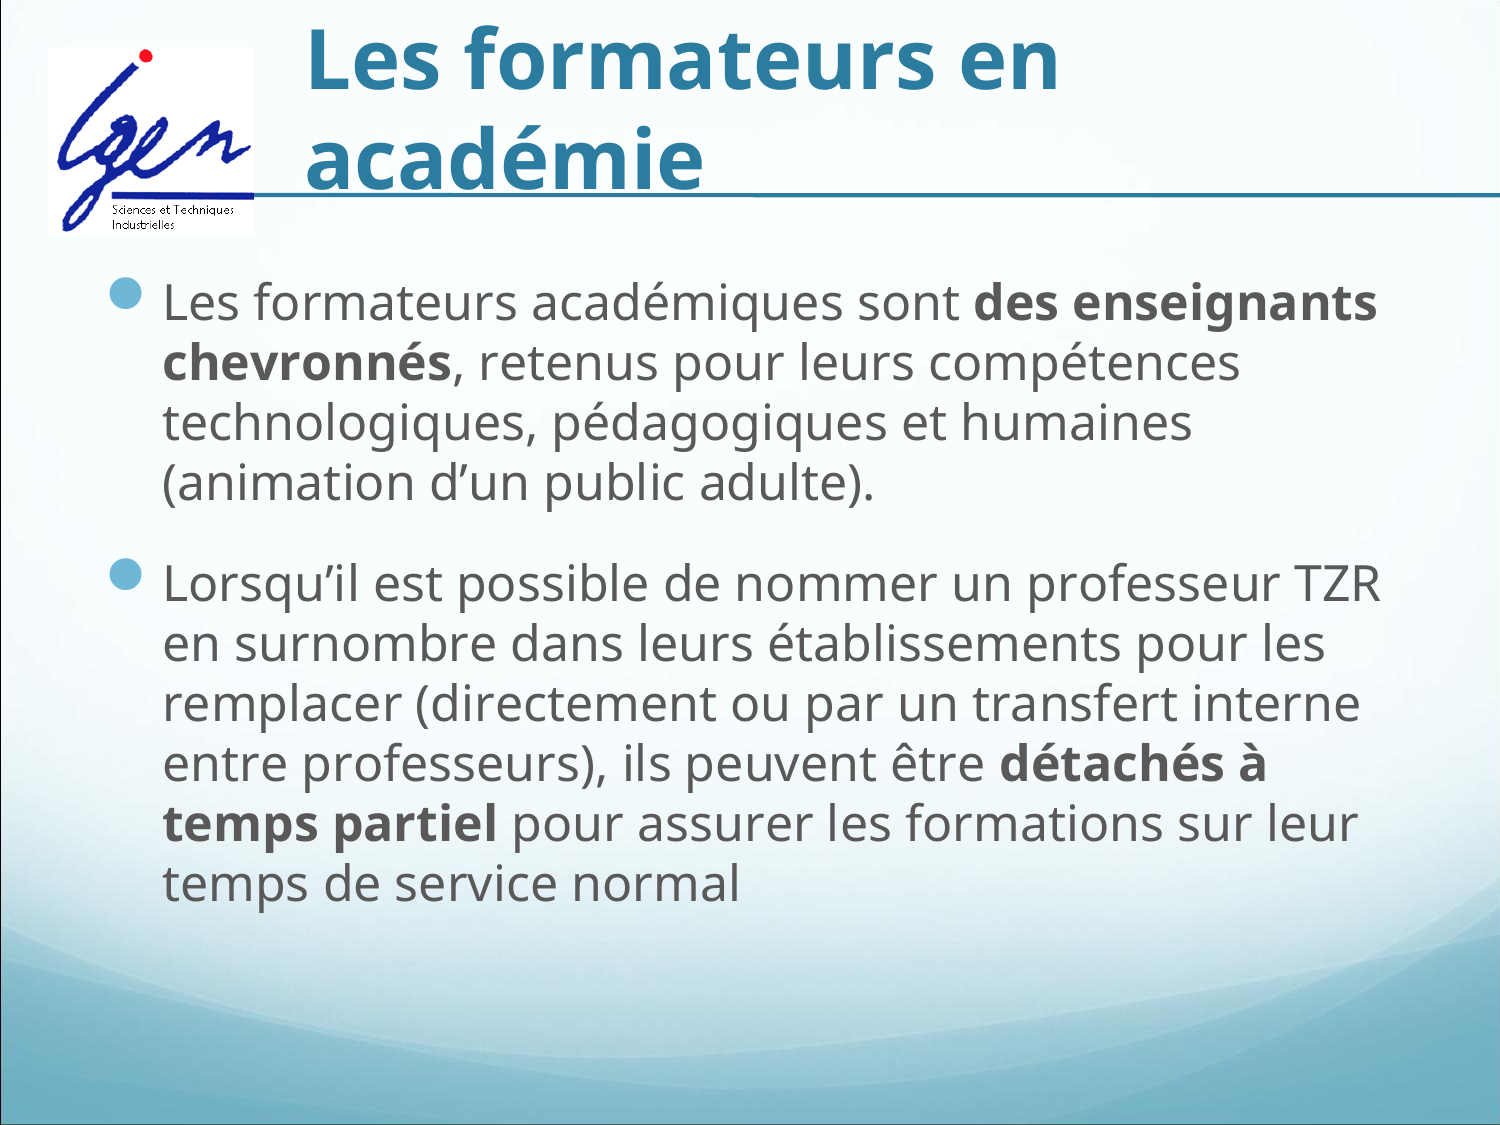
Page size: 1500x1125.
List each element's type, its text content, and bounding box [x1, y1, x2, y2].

picture [0, 0, 1500, 1125]
title Les formateurs en académie [289, 17, 1500, 196]
list Les formateurs académiques sont des enseignants chevronnés, retenus pour leurs compétences technologiques, pédagogiques et humaines (animation d’un public adulte). Lorsqu’il est possible de nommer un professeur TZR en surnombre dans leurs établissements pour les remplacer (directement ou par un transfert interne entre professeurs), ils peuvent être détachés à temps partiel pour assurer les formations sur leur temps de service normal [90, 262, 1410, 976]
